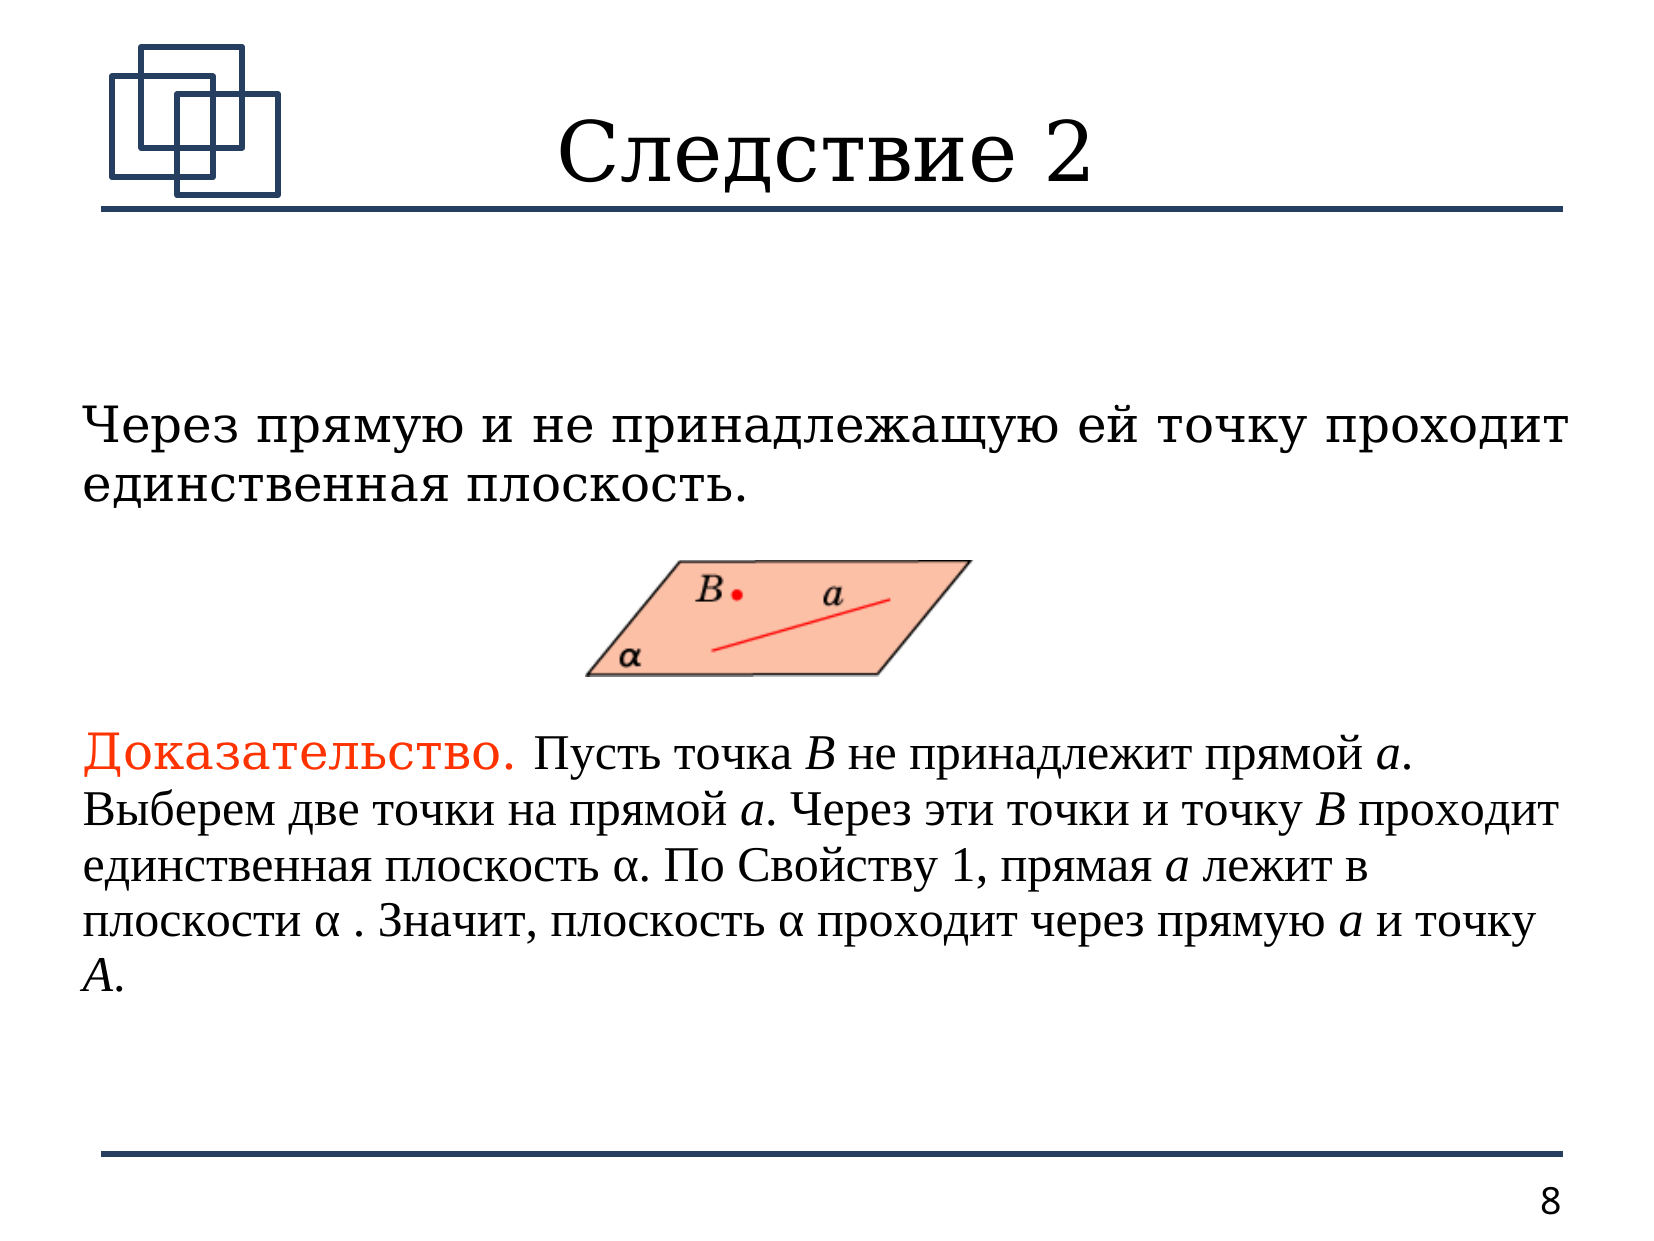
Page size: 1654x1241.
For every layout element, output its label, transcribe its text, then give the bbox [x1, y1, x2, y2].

subtitle Через прямую и не принадлежащую ей точку проходит единственная плоскость. Доказательство. Пусть точка B не принадлежит прямой a. Выберем две точки на прямой a. Через эти точки и точку B проходит единственная плоскость α. По Свойству 1, прямая a лежит в плоскости α . Значит, плоскость α проходит через прямую a и точку А. [82, 290, 1571, 1109]
title Следствие 2 [82, 49, 1571, 257]
picture [585, 560, 975, 677]
